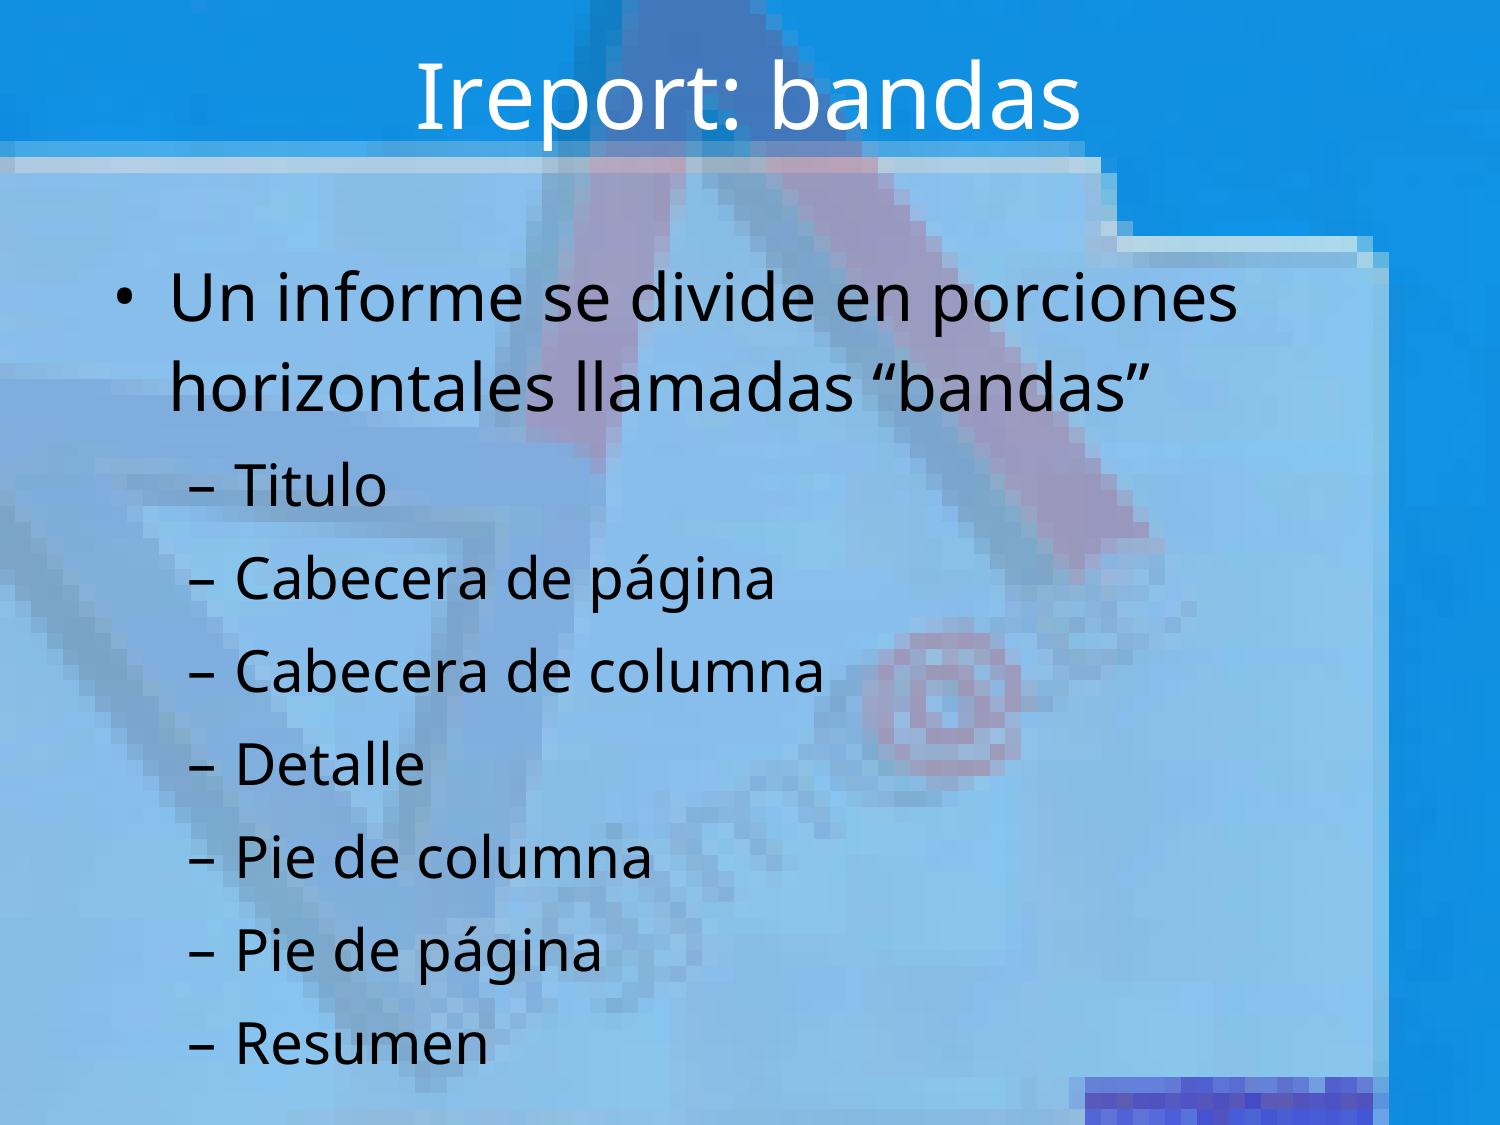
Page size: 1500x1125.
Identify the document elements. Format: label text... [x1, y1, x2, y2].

picture [0, 0, 1500, 1125]
title Ireport: bandas [112, 0, 1388, 214]
list Un informe se divide en porciones horizontales llamadas “bandas” Titulo Cabecera de página Cabecera de columna Detalle Pie de columna Pie de página Resumen [112, 249, 1388, 1005]
